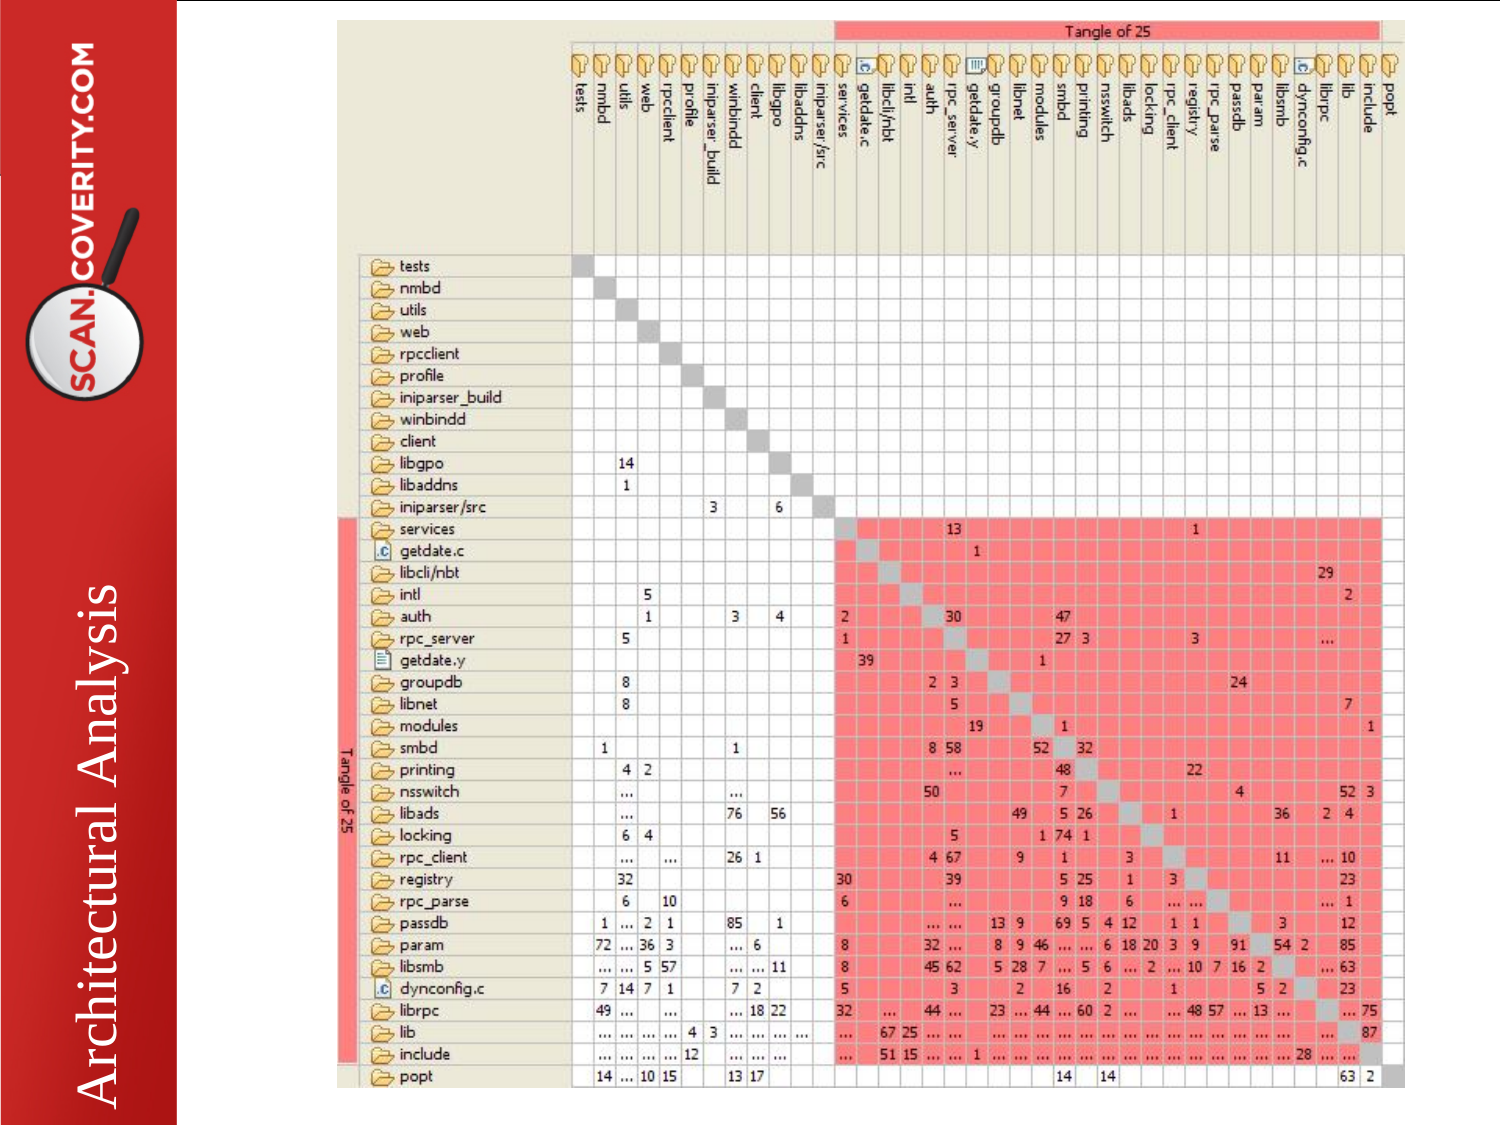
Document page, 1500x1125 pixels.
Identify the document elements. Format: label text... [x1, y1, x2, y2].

text_box [177, 0, 1500, 1125]
picture [0, 0, 177, 1125]
picture [337, 20, 1405, 1088]
title Architectural Analysis [37, 99, 156, 1125]
